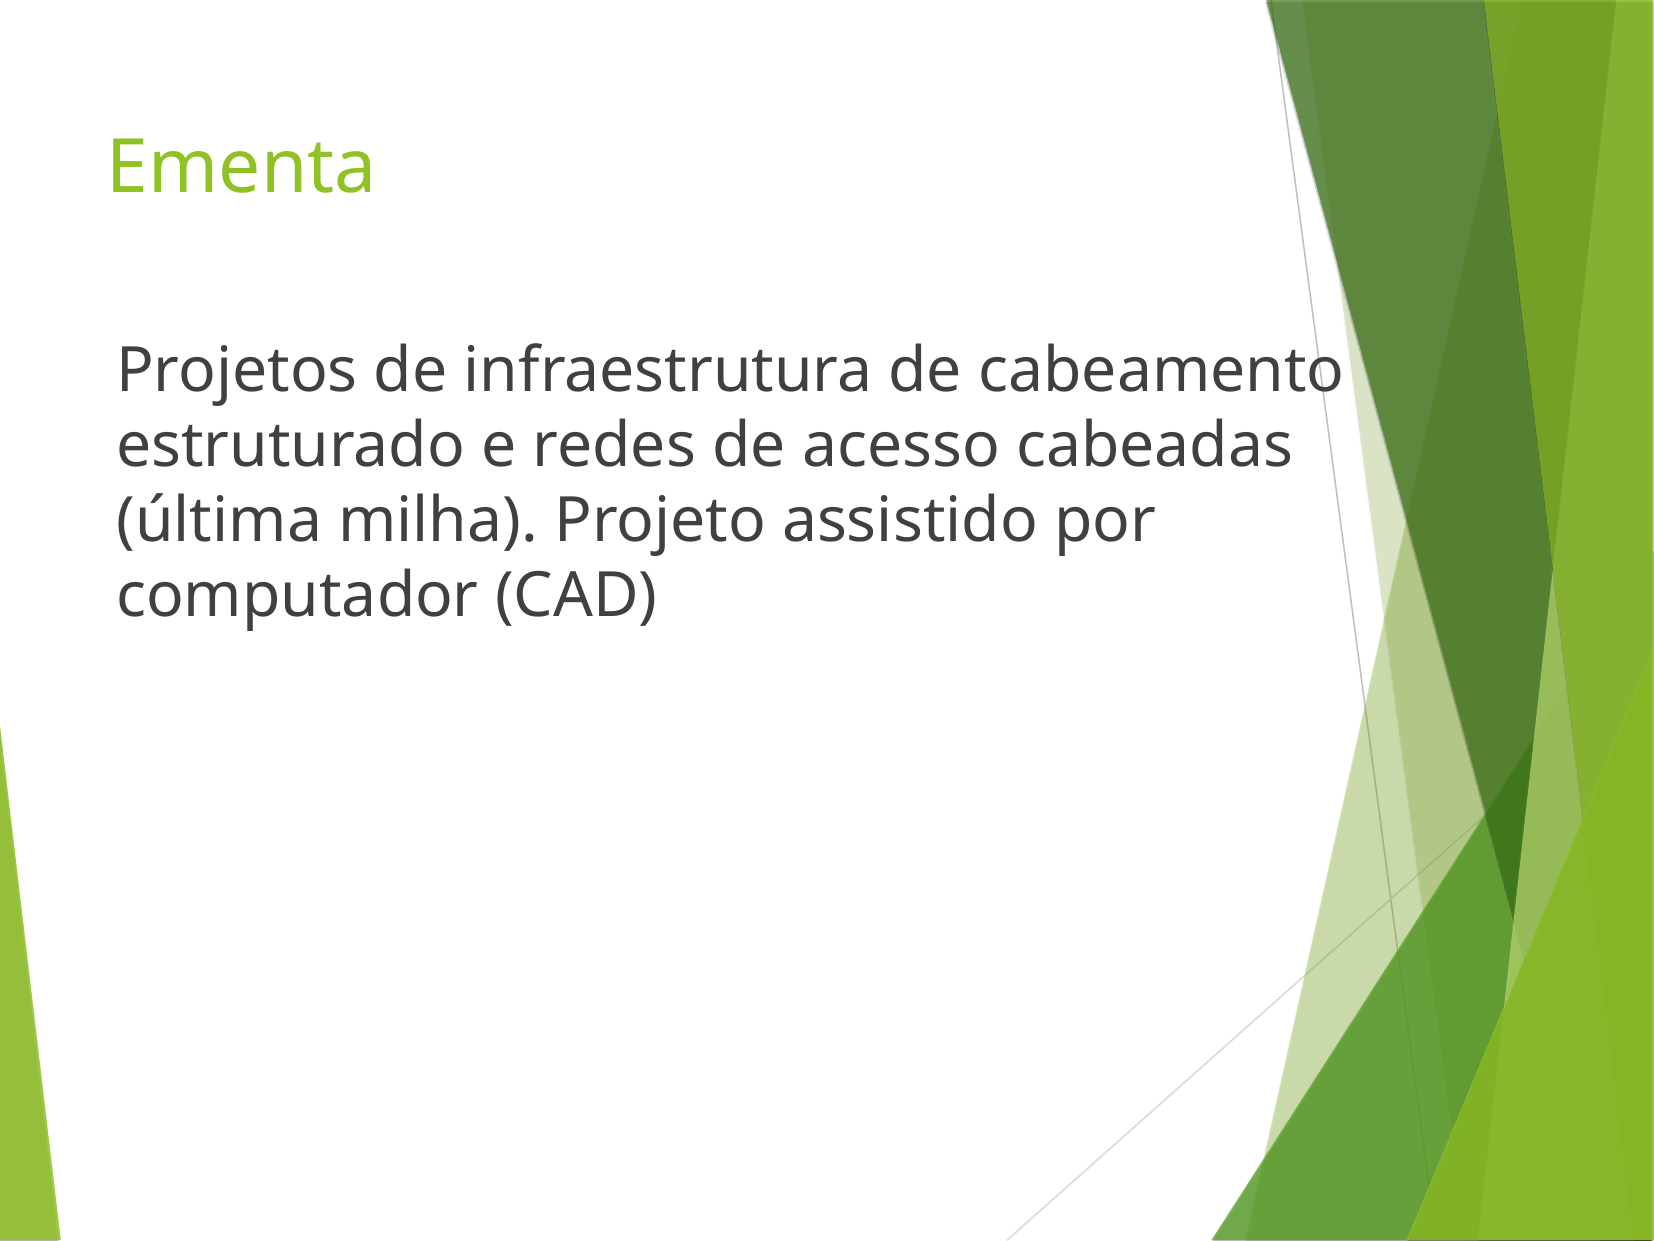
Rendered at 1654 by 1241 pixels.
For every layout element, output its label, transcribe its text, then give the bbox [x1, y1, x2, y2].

title Ementa [91, 110, 1258, 321]
list Projetos de infraestrutura de cabeamento estruturado e redes de acesso cabeadas (última milha). Projeto assistido por computador (CAD) [91, 321, 1398, 1117]
